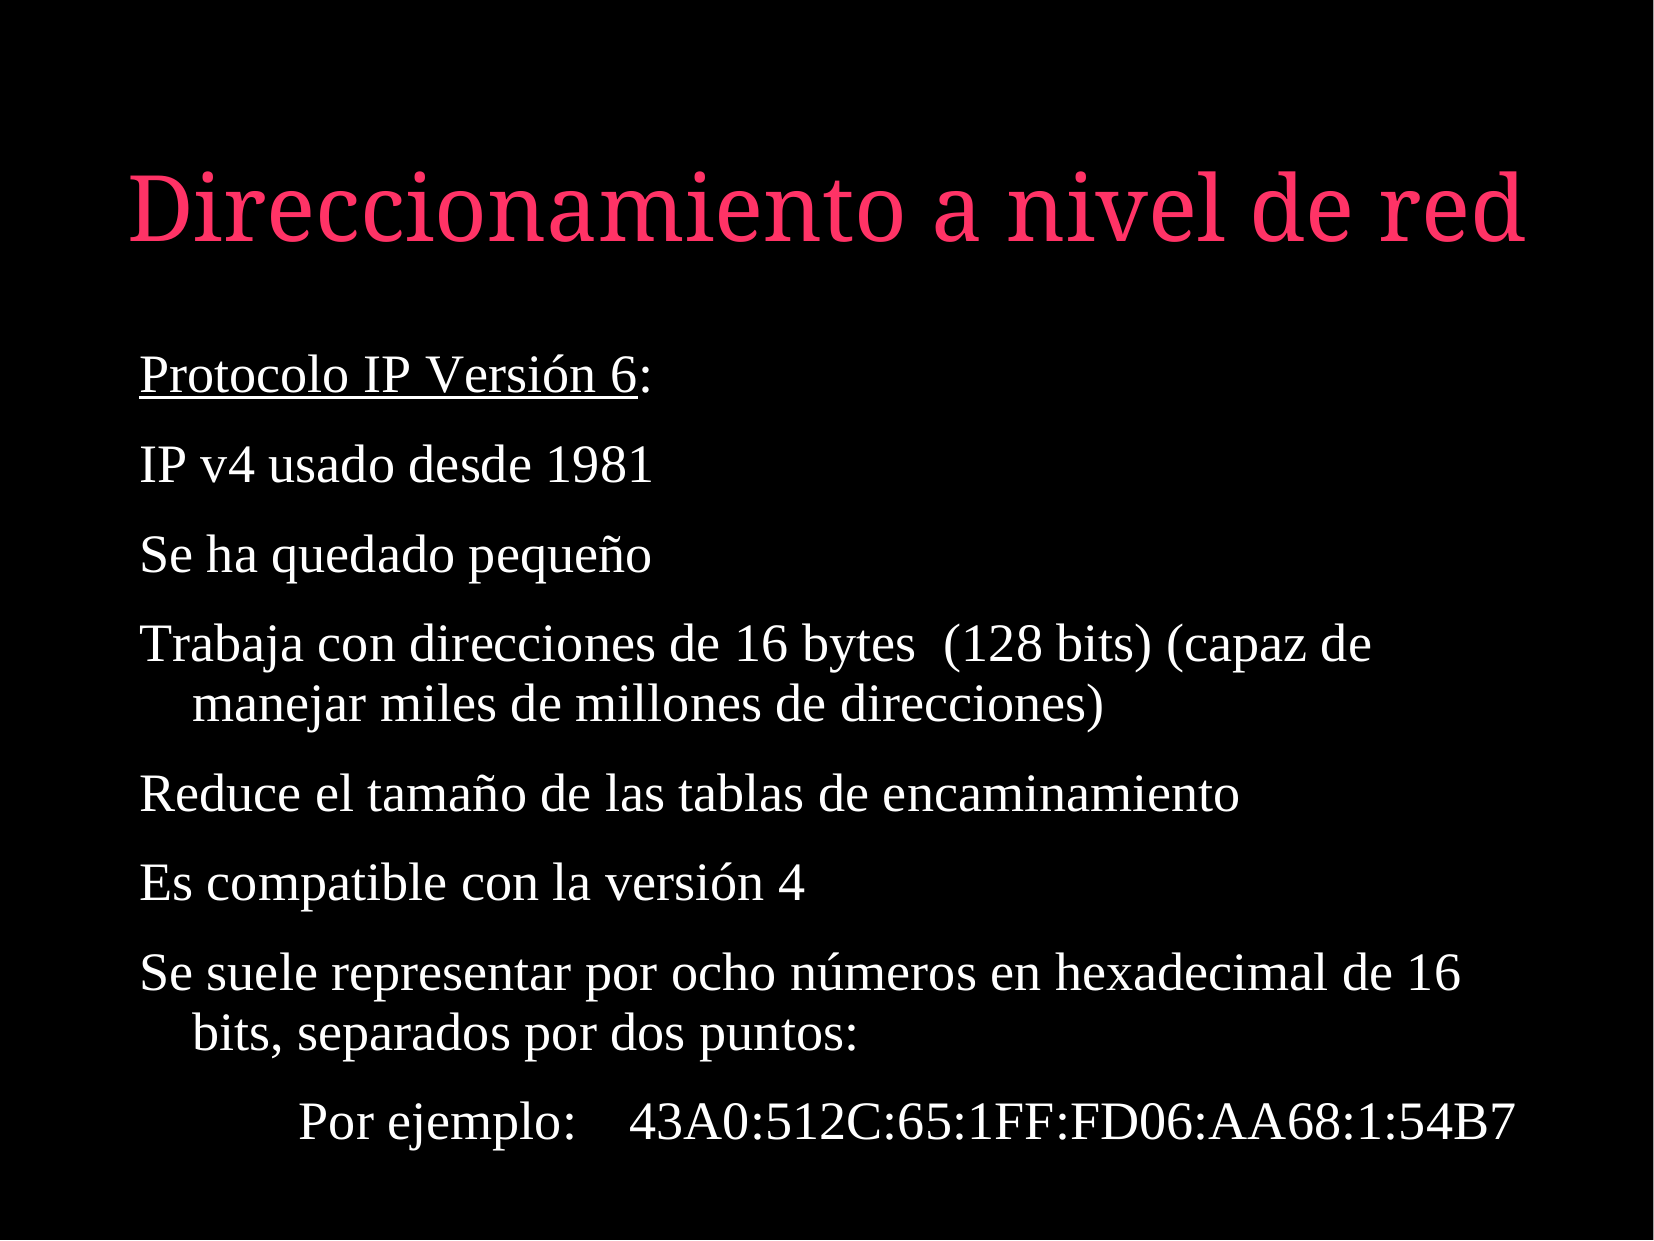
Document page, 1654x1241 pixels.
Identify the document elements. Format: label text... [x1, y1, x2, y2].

title Direccionamiento a nivel de red [121, 102, 1534, 311]
list Protocolo IP Versión 6: IP v4 usado desde 1981 Se ha quedado pequeño Trabaja con direcciones de 16 bytes (128 bits) (capaz de manejar miles de millones de direcciones) Reduce el tamaño de las tablas de encaminamiento Es compatible con la versión 4 Se suele representar por ocho números en hexadecimal de 16 bits, separados por dos puntos: Por ejemplo: 43A0:512C:65:1FF:FD06:AA68:1:54B7 [121, 344, 1534, 1162]
